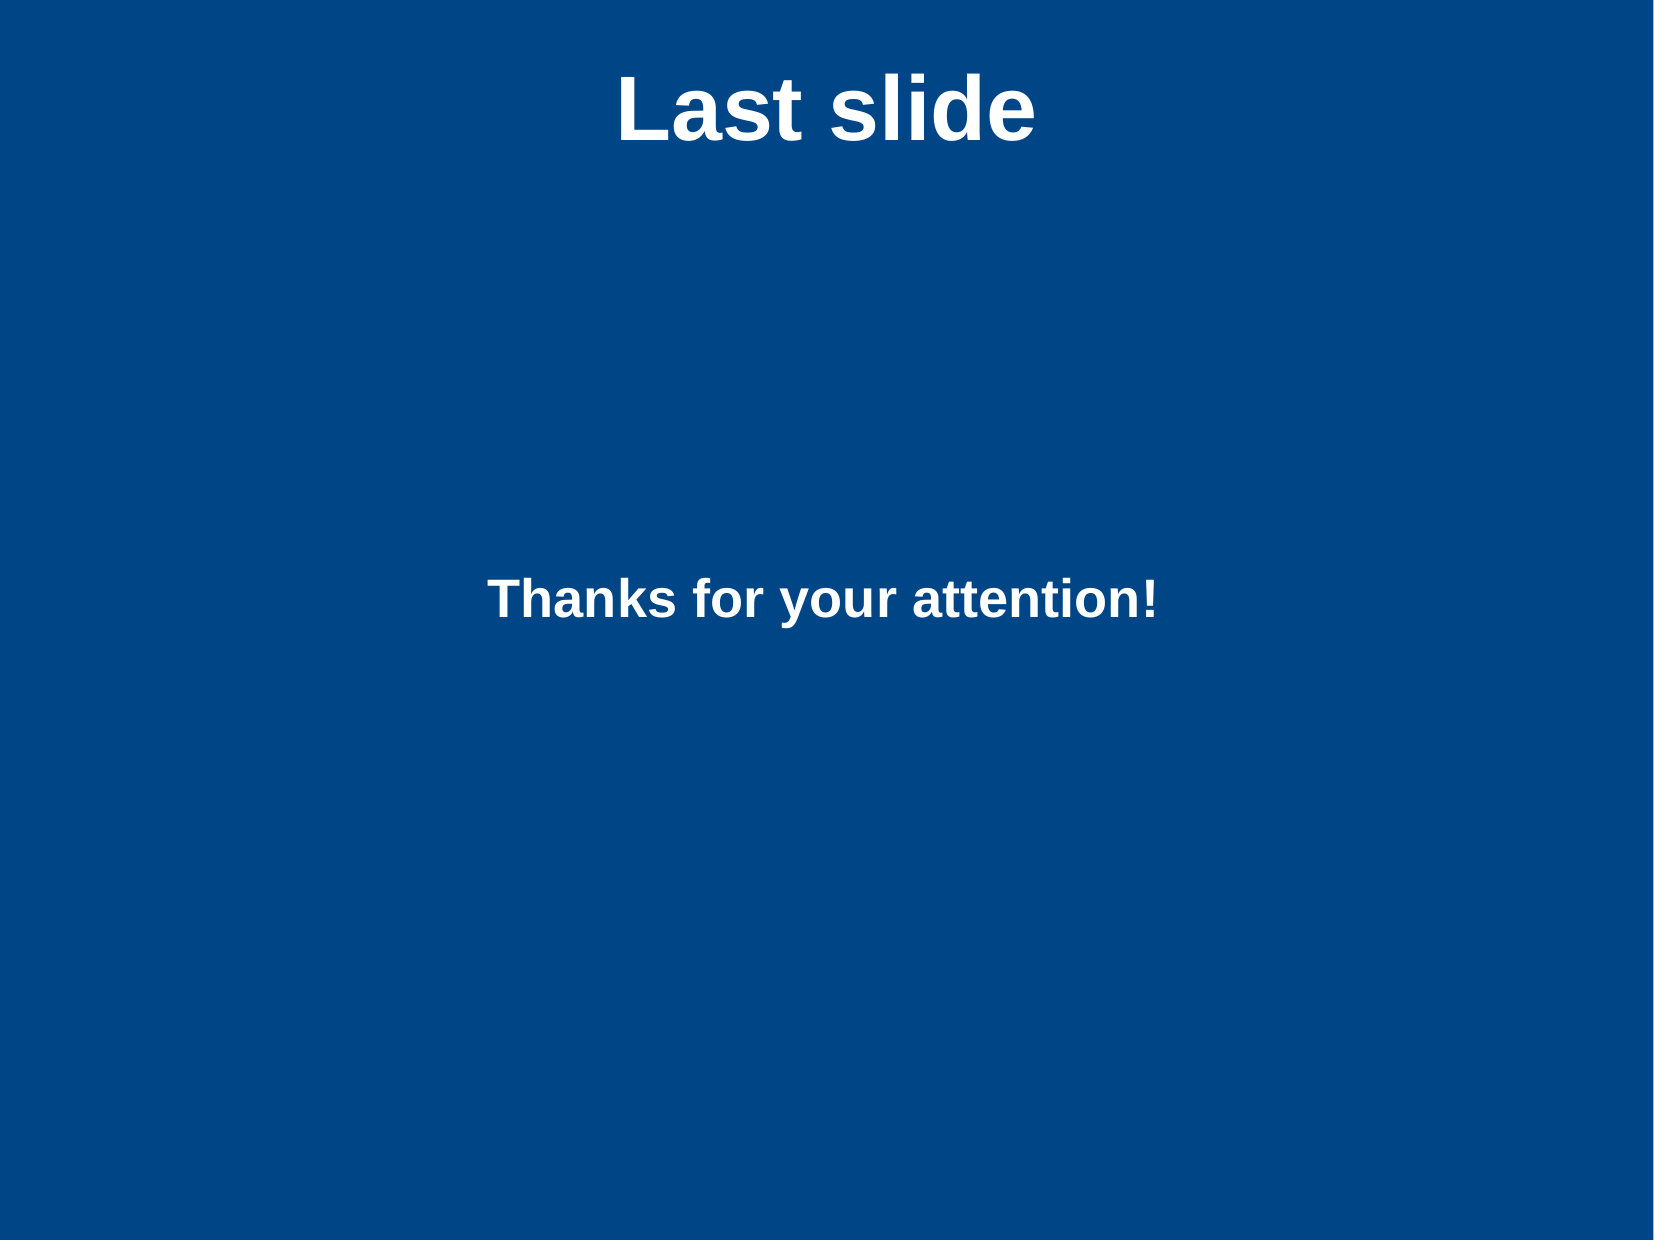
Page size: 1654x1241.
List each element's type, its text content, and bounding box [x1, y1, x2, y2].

title Last slide [11, 5, 1642, 213]
text_box Thanks for your attention! [472, 561, 1175, 637]
